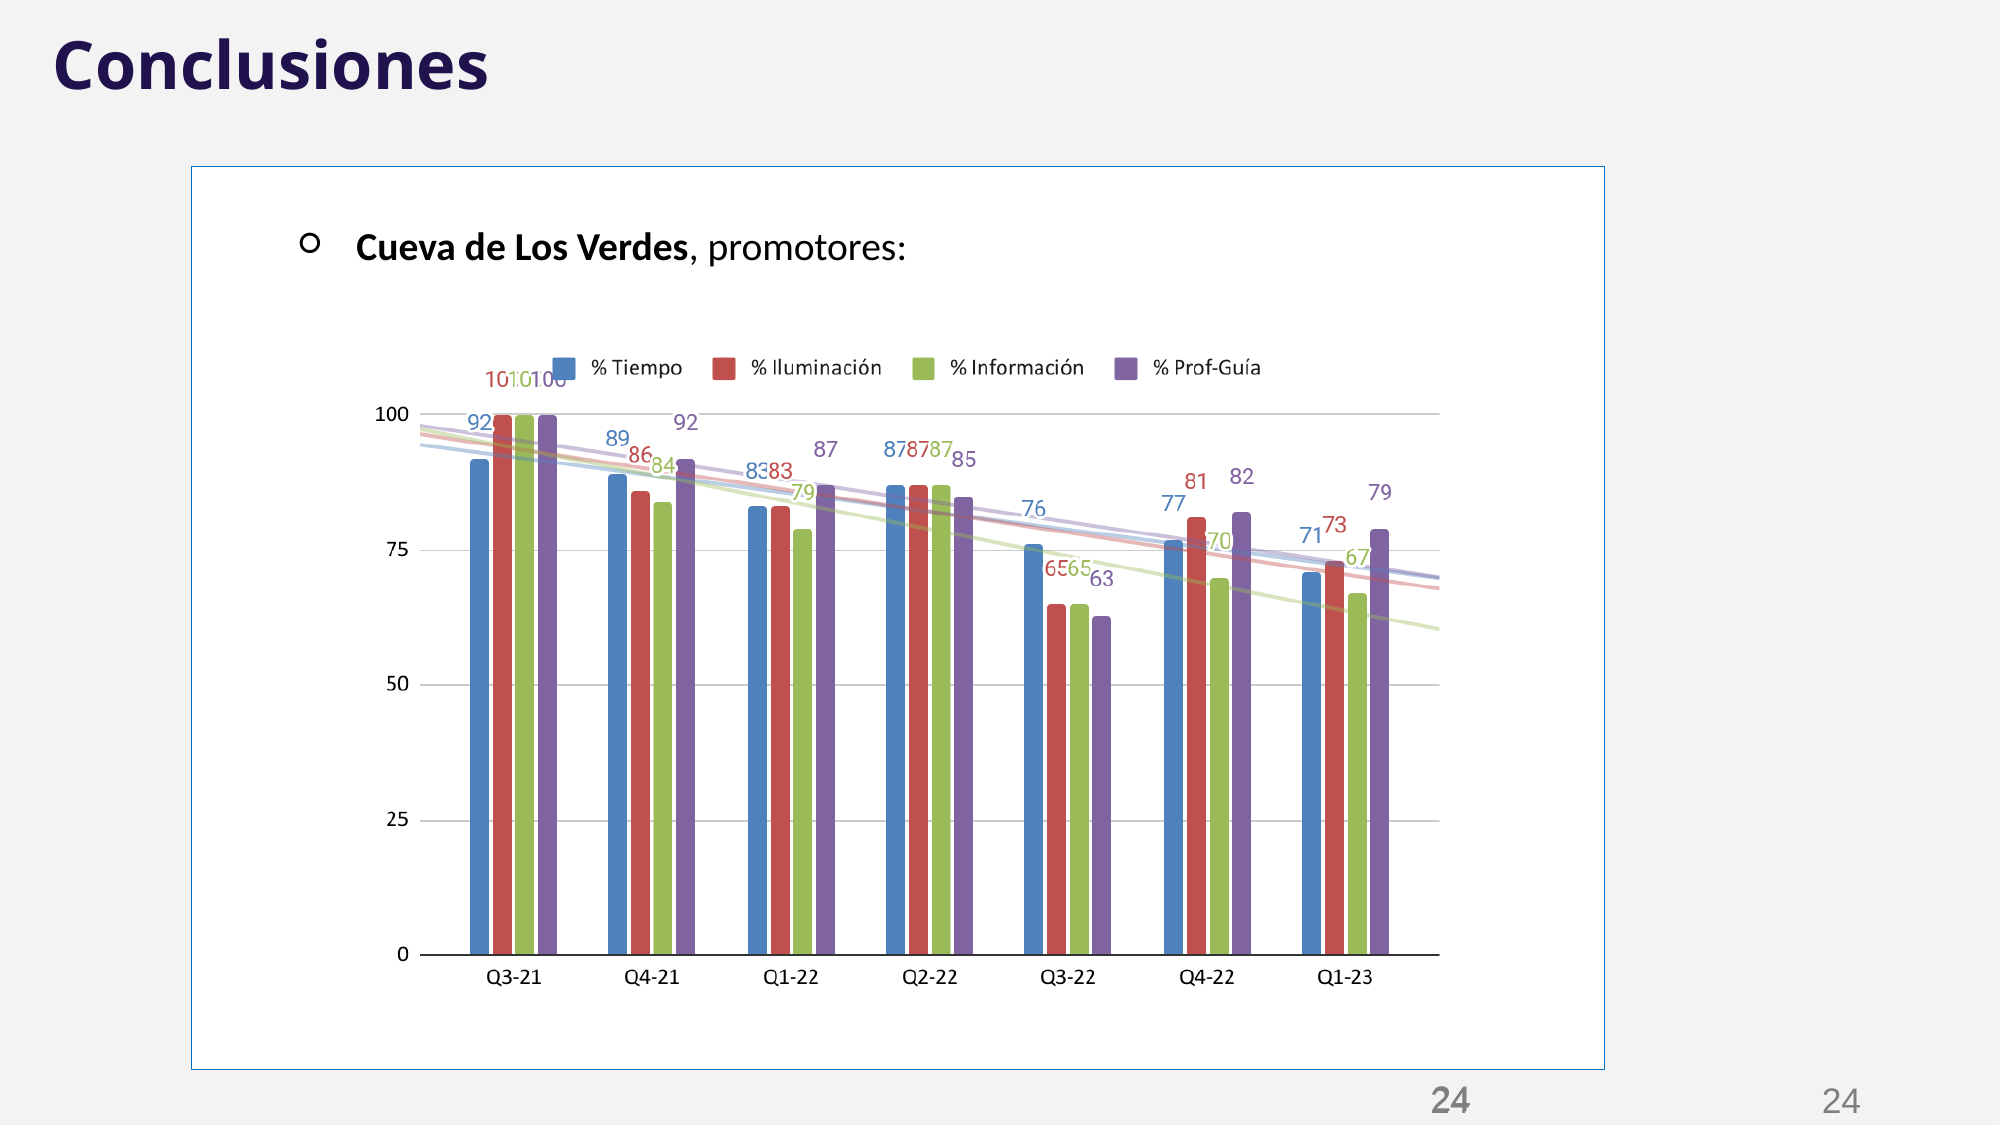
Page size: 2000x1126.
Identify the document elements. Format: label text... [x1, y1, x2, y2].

text_box Cueva de Los Verdes, promotores: [191, 166, 1605, 1070]
text_box <number> [1412, 1069, 1880, 1126]
picture [339, 322, 1474, 1024]
text_box Conclusiones [52, 0, 1945, 126]
